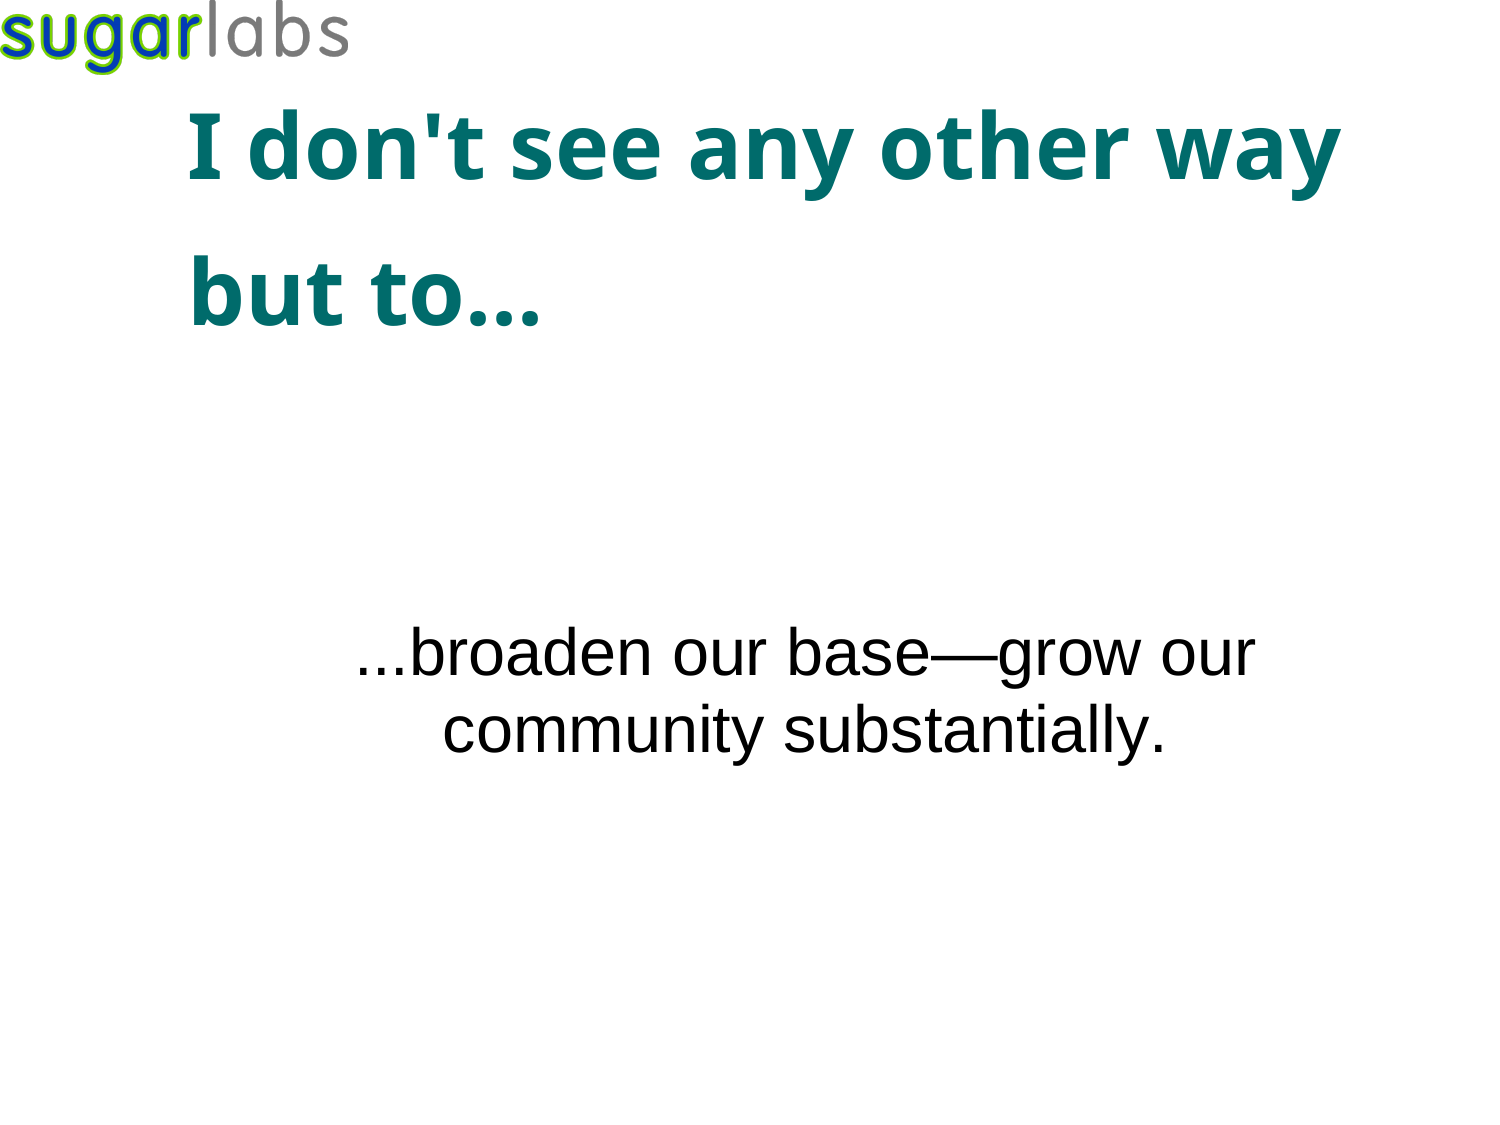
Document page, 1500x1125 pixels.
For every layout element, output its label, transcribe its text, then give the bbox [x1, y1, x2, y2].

subtitle ...broaden our base—grow our community substantially. [187, 344, 1425, 1035]
picture [0, 0, 348, 75]
title I don't see any other way but to... [187, 82, 1500, 331]
